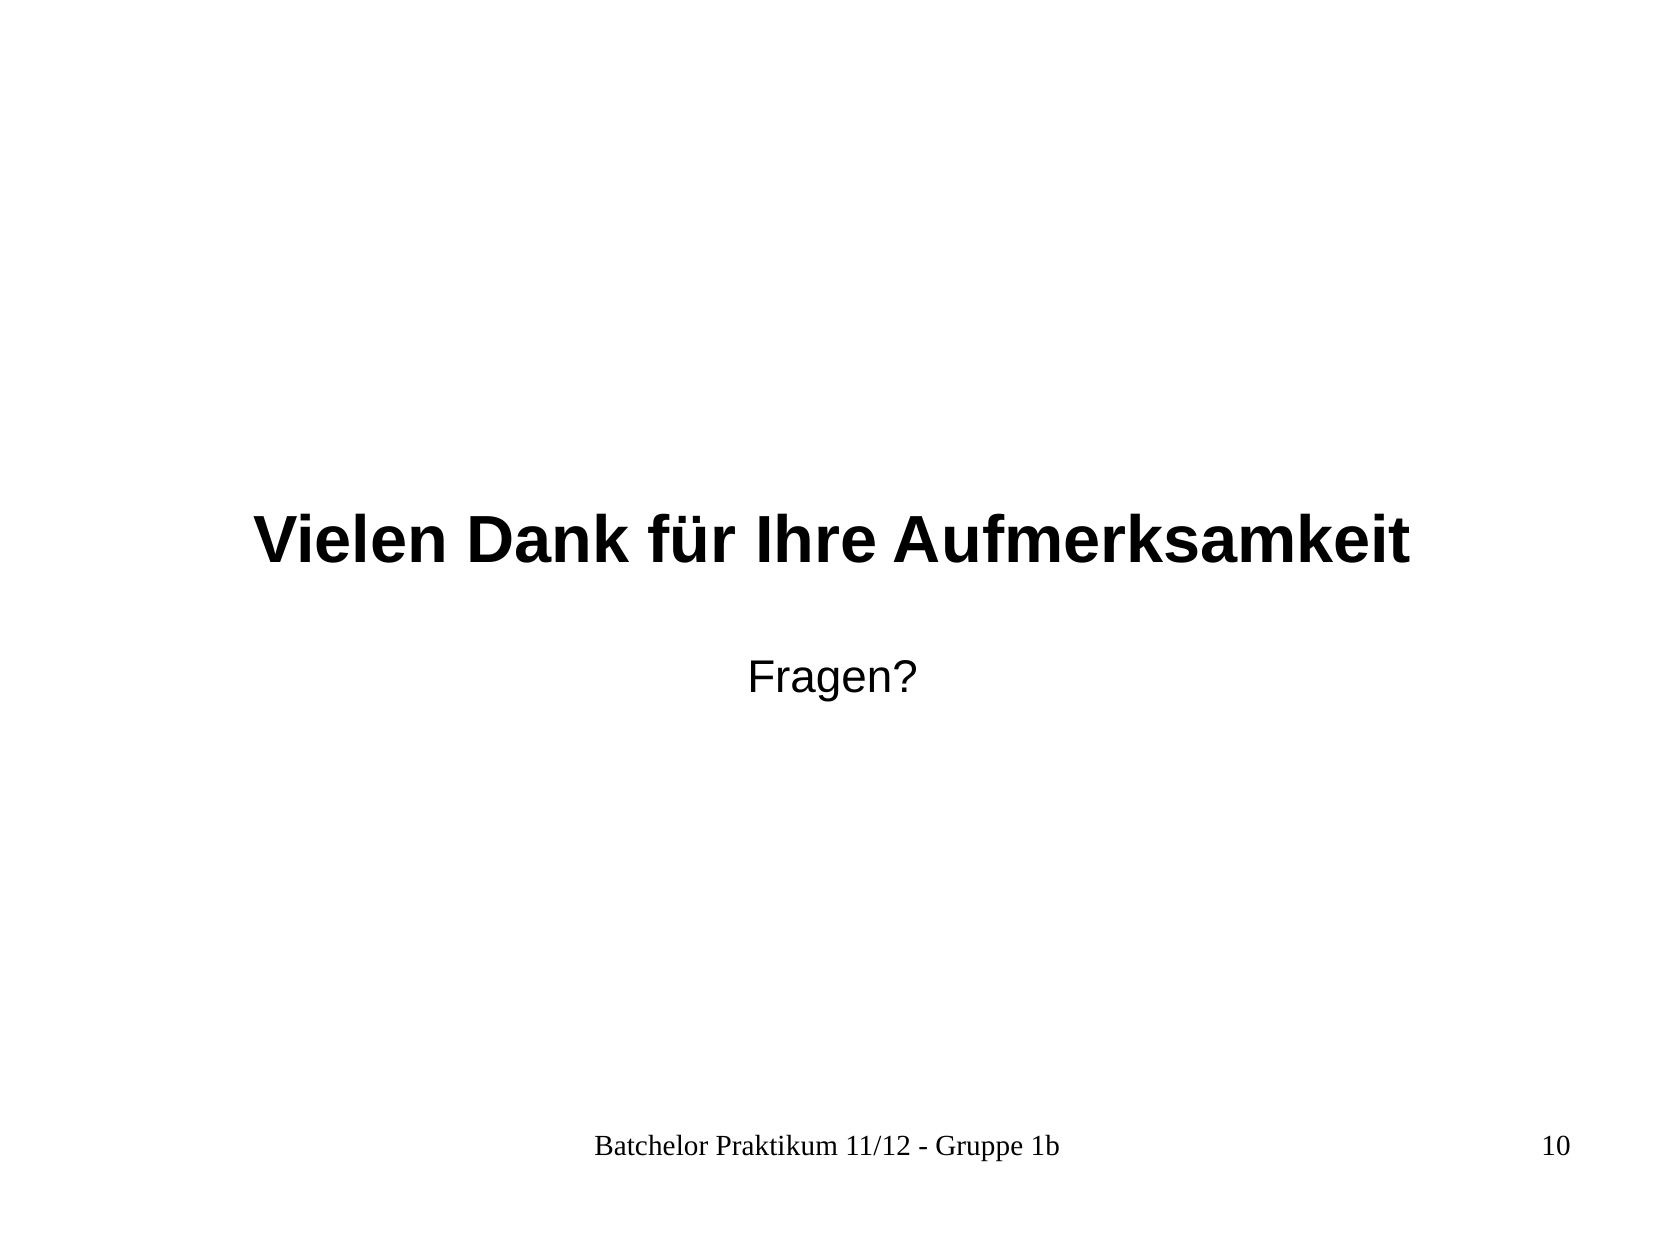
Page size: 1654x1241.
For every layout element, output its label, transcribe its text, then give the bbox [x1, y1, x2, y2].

text_box Vielen Dank für Ihre Aufmerksamkeit Fragen? [88, 200, 1577, 1004]
